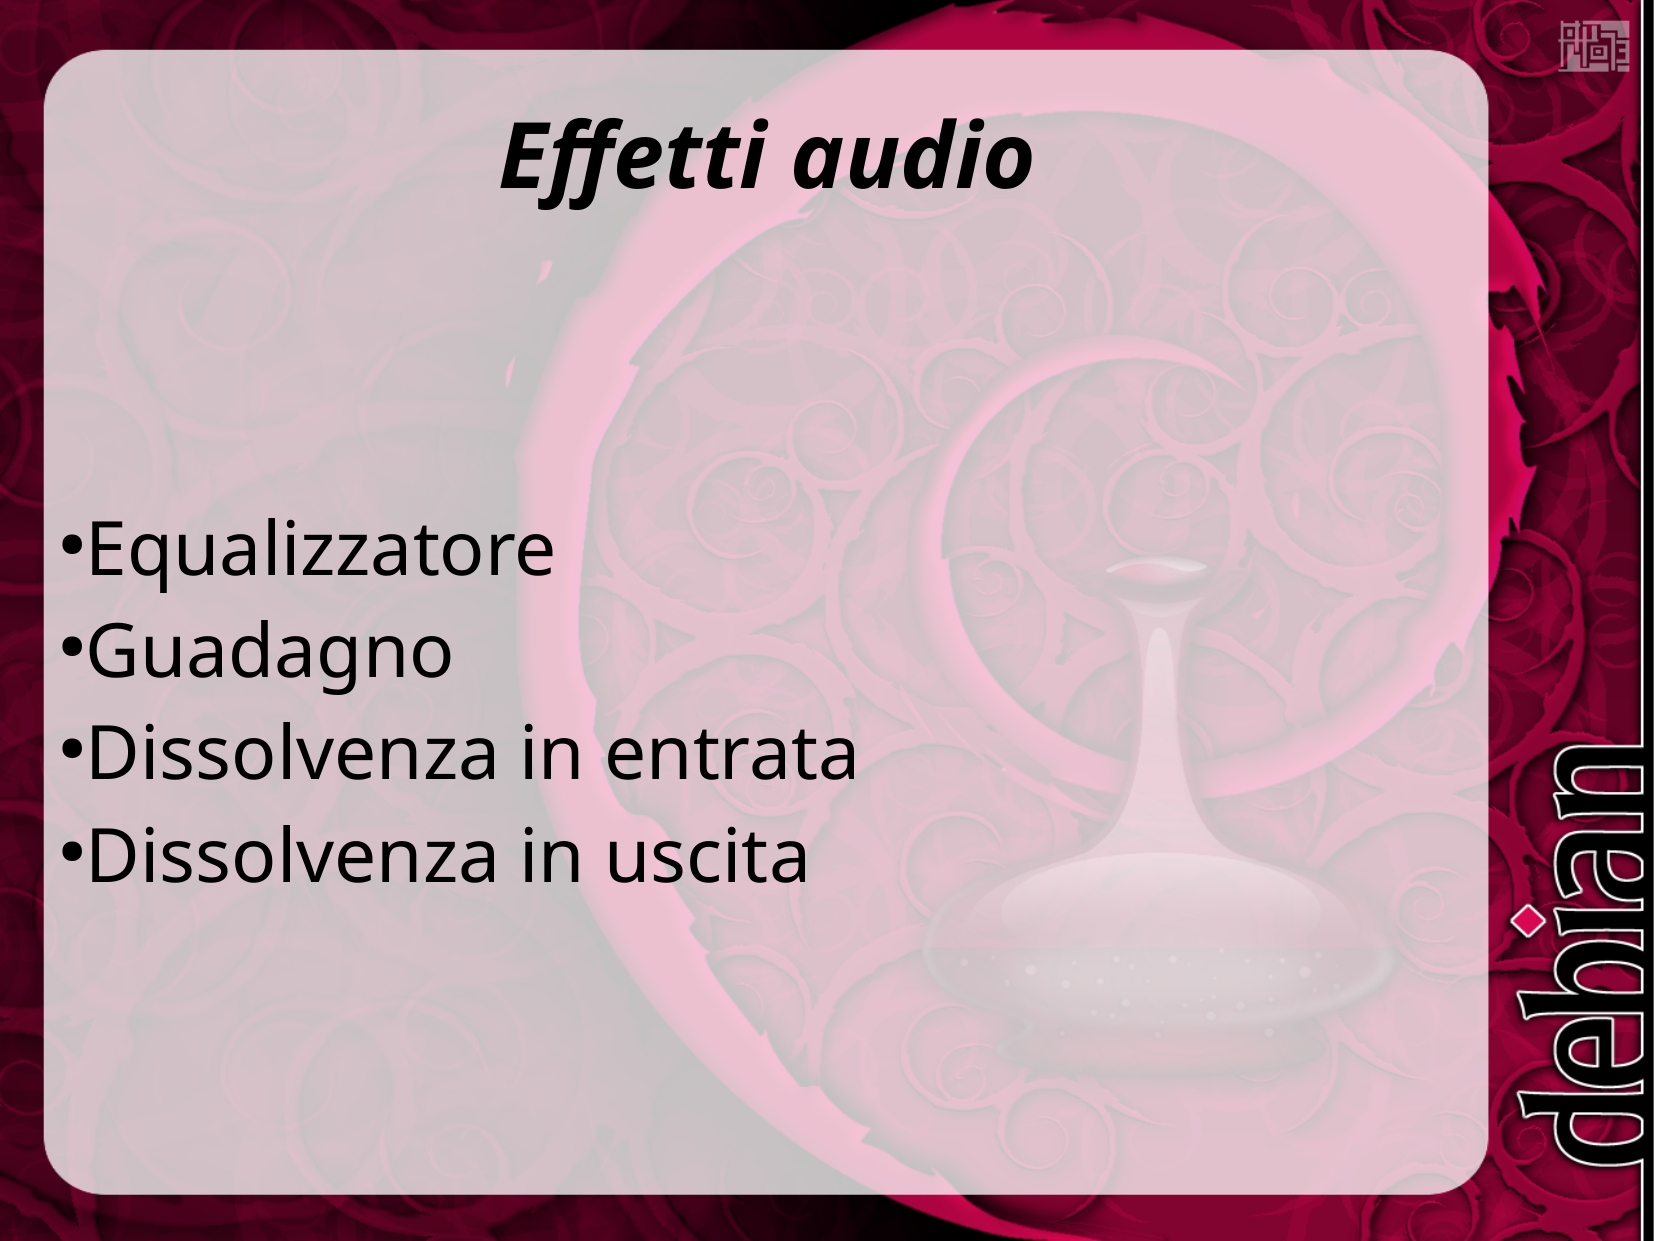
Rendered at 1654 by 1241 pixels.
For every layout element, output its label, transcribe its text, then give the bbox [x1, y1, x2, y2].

title Effetti audio [59, 56, 1477, 250]
picture [0, 0, 1654, 1241]
subtitle Equalizzatore Guadagno Dissolvenza in entrata Dissolvenza in uscita [59, 297, 1477, 1102]
